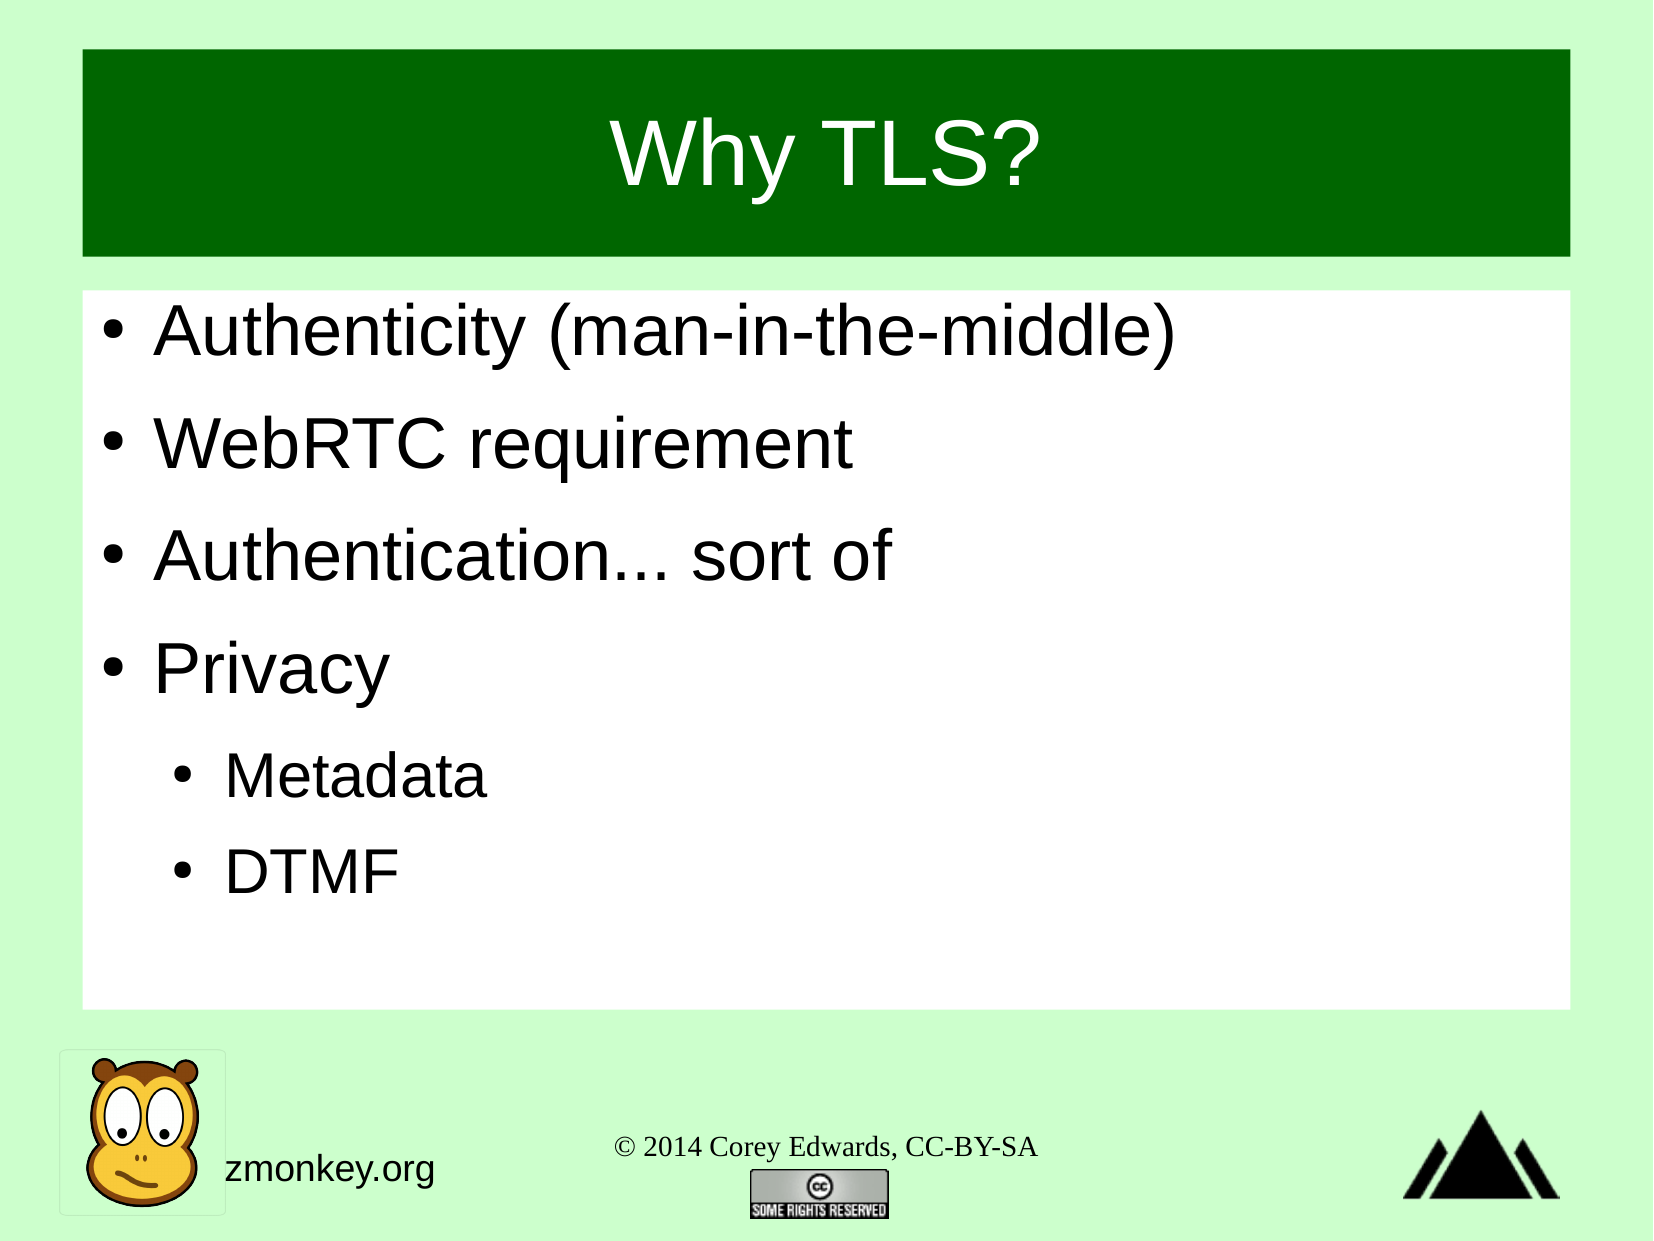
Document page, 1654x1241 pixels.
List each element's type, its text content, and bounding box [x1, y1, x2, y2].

list Authenticity (man-in-the-middle) WebRTC requirement Authentication... sort of Privacy Metadata DTMF [82, 290, 1571, 1010]
picture [59, 1049, 226, 1216]
picture [1403, 1109, 1560, 1225]
title Why TLS? [82, 49, 1571, 257]
picture [750, 1169, 889, 1219]
